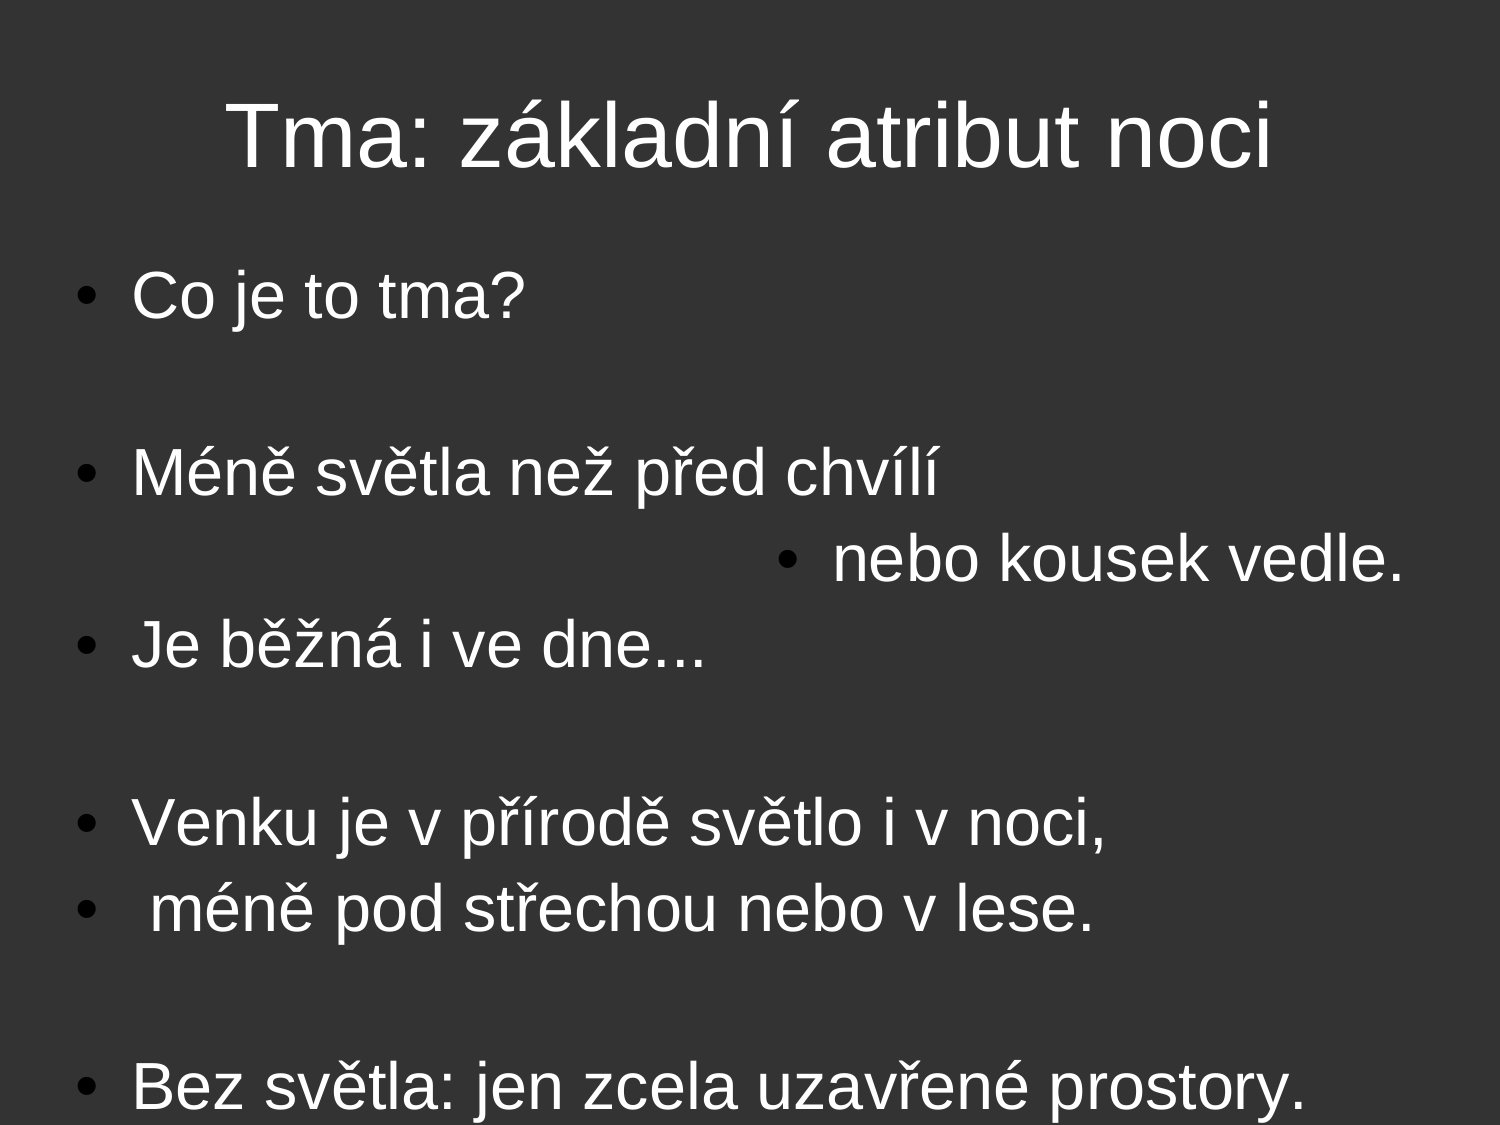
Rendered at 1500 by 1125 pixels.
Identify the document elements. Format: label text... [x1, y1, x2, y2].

list Co je to tma? Méně světla než před chvílí nebo kousek vedle. Je běžná i ve dne... Venku je v přírodě světlo i v noci, méně pod střechou nebo v lese. Bez světla: jen zcela uzavřené prostory. [75, 262, 1425, 1125]
title Tma: základní atribut noci [75, 21, 1425, 257]
